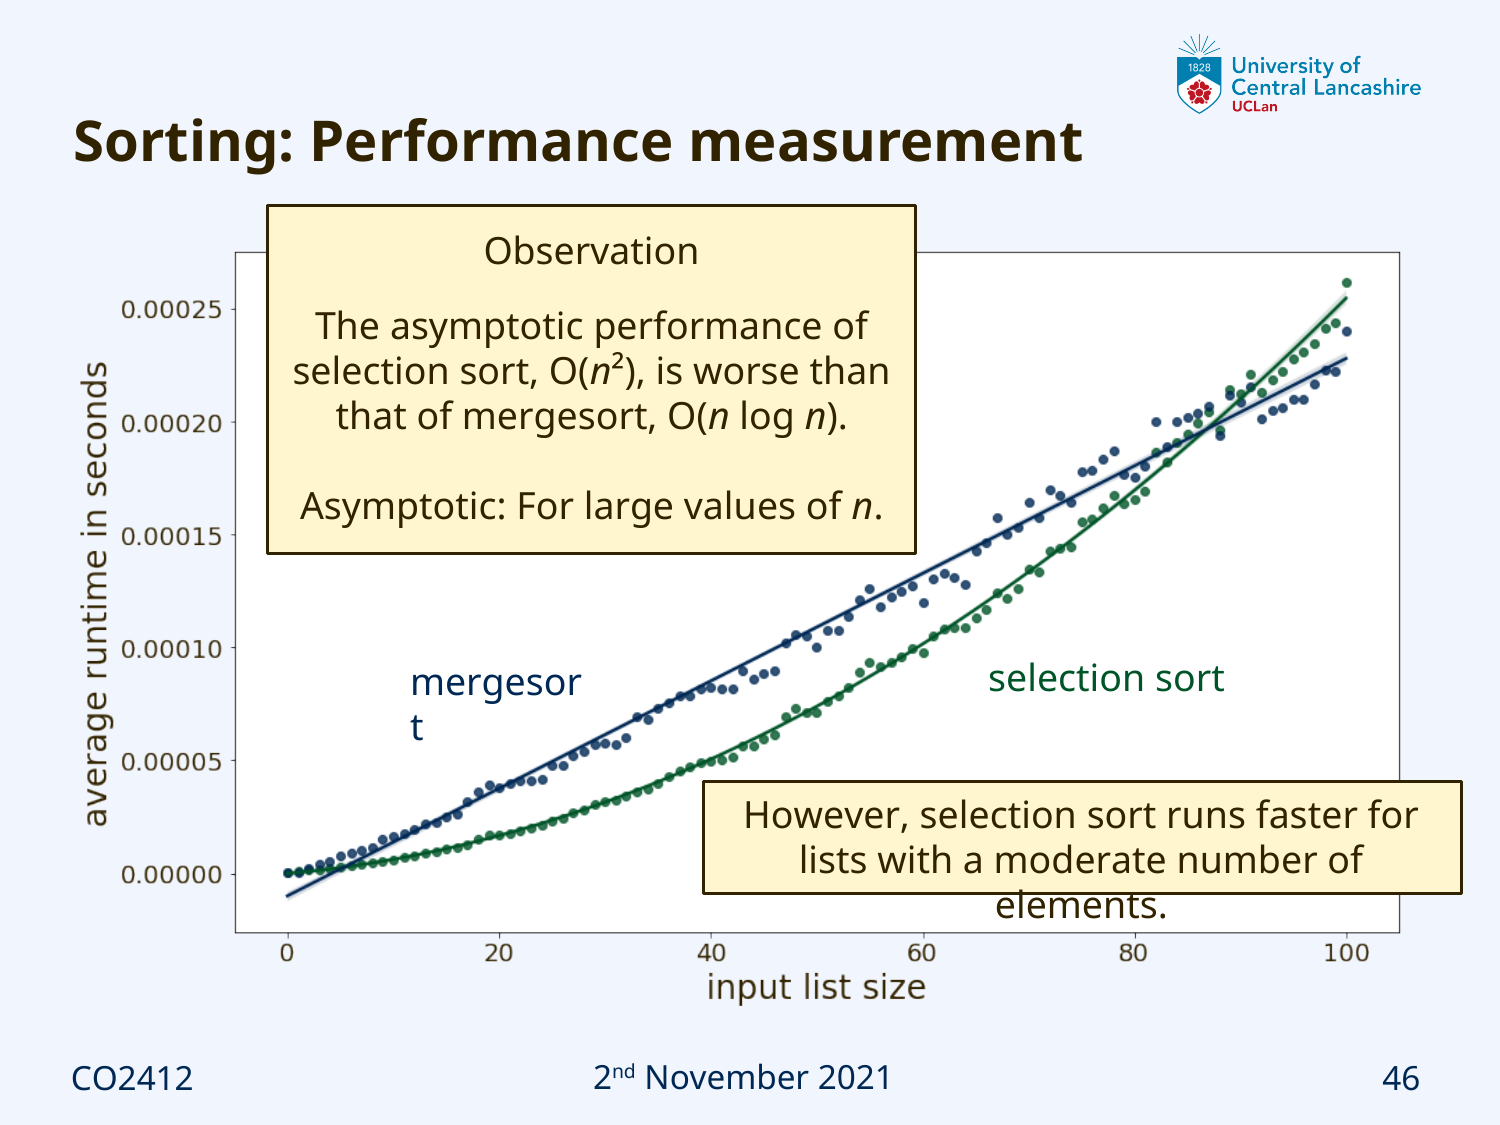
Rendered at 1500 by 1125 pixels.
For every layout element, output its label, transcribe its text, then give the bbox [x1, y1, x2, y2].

text_box [703, 781, 1462, 894]
picture [72, 242, 1409, 1016]
text_box selection sort [973, 646, 1262, 707]
title Sorting: Performance measurement [58, 93, 1475, 186]
text_box mergesort [395, 650, 608, 711]
picture [1177, 34, 1421, 93]
text_box Observation The asymptotic performance of selection sort, O(n²), is worse than that of mergesort, O(n log n). Asymptotic: For large values of n. [277, 219, 907, 545]
text_box [267, 205, 916, 554]
text_box However, selection sort runs faster for lists with a moderate number of elements. [705, 783, 1457, 889]
